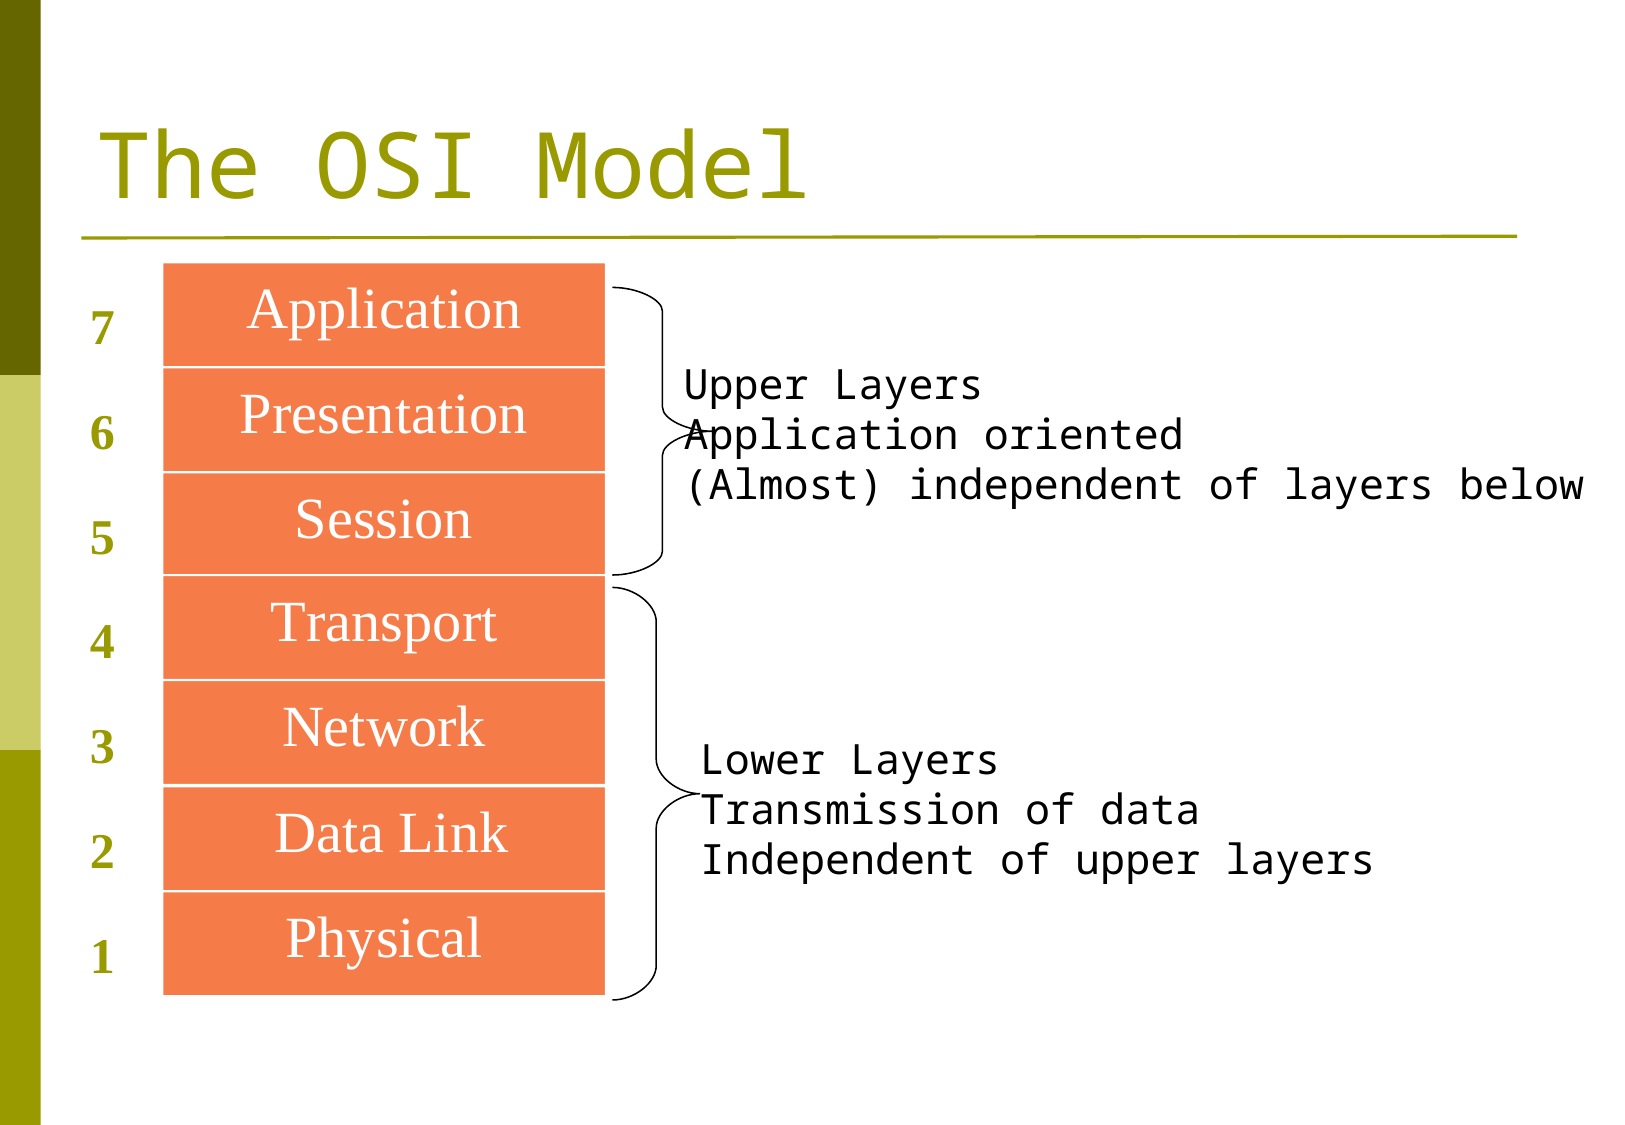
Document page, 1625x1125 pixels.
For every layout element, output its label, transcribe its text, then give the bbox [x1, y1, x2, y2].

text_box Transport [256, 575, 513, 661]
text_box 5 [74, 497, 130, 572]
text_box [162, 262, 606, 785]
text_box 2 [74, 811, 130, 887]
text_box 3 [74, 706, 130, 782]
text_box Upper Layers Application oriented (Almost) independent of layers below [668, 350, 1599, 516]
text_box Application [231, 262, 537, 348]
text_box Network [267, 680, 501, 766]
text_box Presentation [225, 367, 544, 453]
text_box Physical [270, 891, 498, 977]
text_box [162, 786, 606, 997]
text_box Data Link [245, 786, 524, 872]
text_box 1 [74, 916, 130, 992]
text_box 4 [74, 601, 130, 677]
text_box 7 [74, 287, 130, 363]
text_box Session [280, 472, 489, 558]
text_box Lower Layers Transmission of data Independent of upper layers [685, 725, 1391, 891]
title The OSI Model [81, 45, 1544, 234]
text_box 6 [74, 392, 130, 467]
